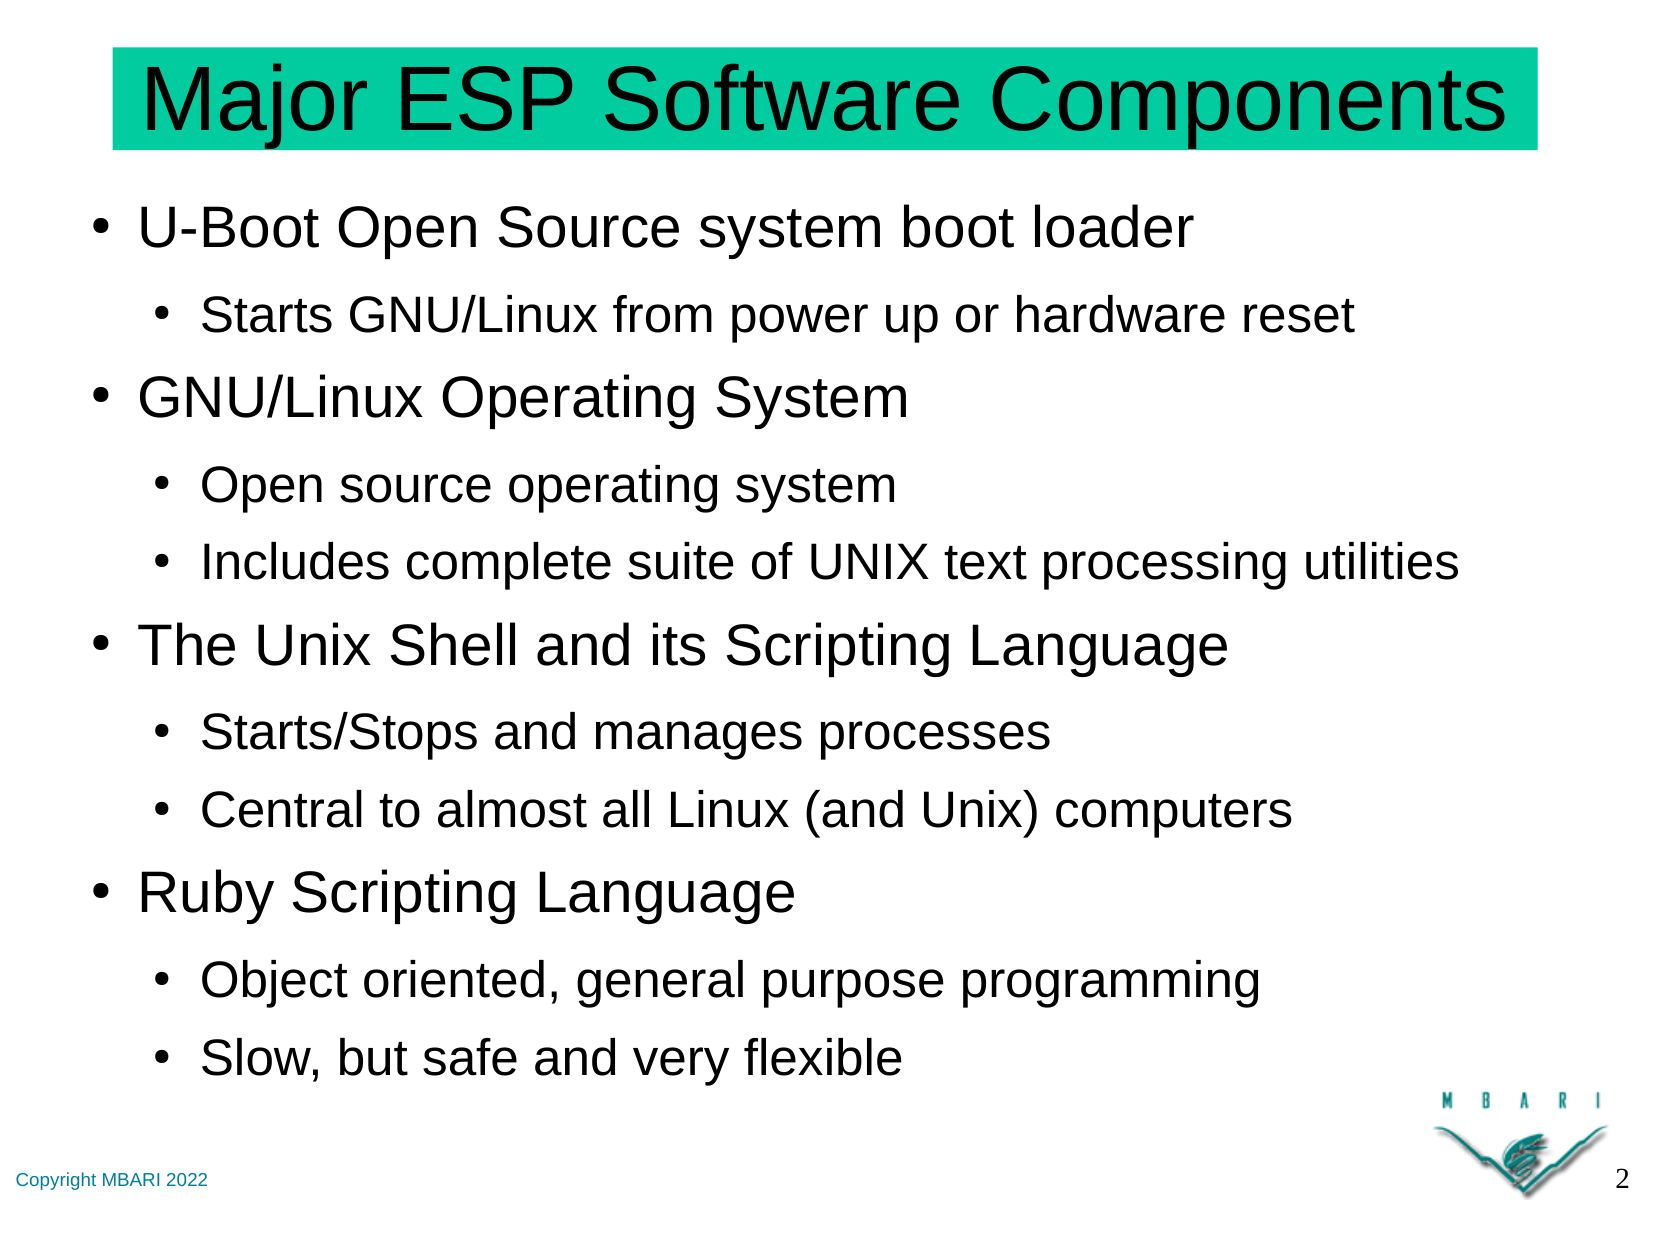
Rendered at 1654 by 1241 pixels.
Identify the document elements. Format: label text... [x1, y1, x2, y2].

list U-Boot Open Source system boot loader Starts GNU/Linux from power up or hardware reset GNU/Linux Operating System Open source operating system Includes complete suite of UNIX text processing utilities The Unix Shell and its Scripting Language Starts/Stops and manages processes Central to almost all Linux (and Unix) computers Ruby Scripting Language Object oriented, general purpose programming Slow, but safe and very flexible [75, 194, 1651, 1088]
title Major ESP Software Components [112, 47, 1538, 151]
picture [1426, 1091, 1613, 1200]
